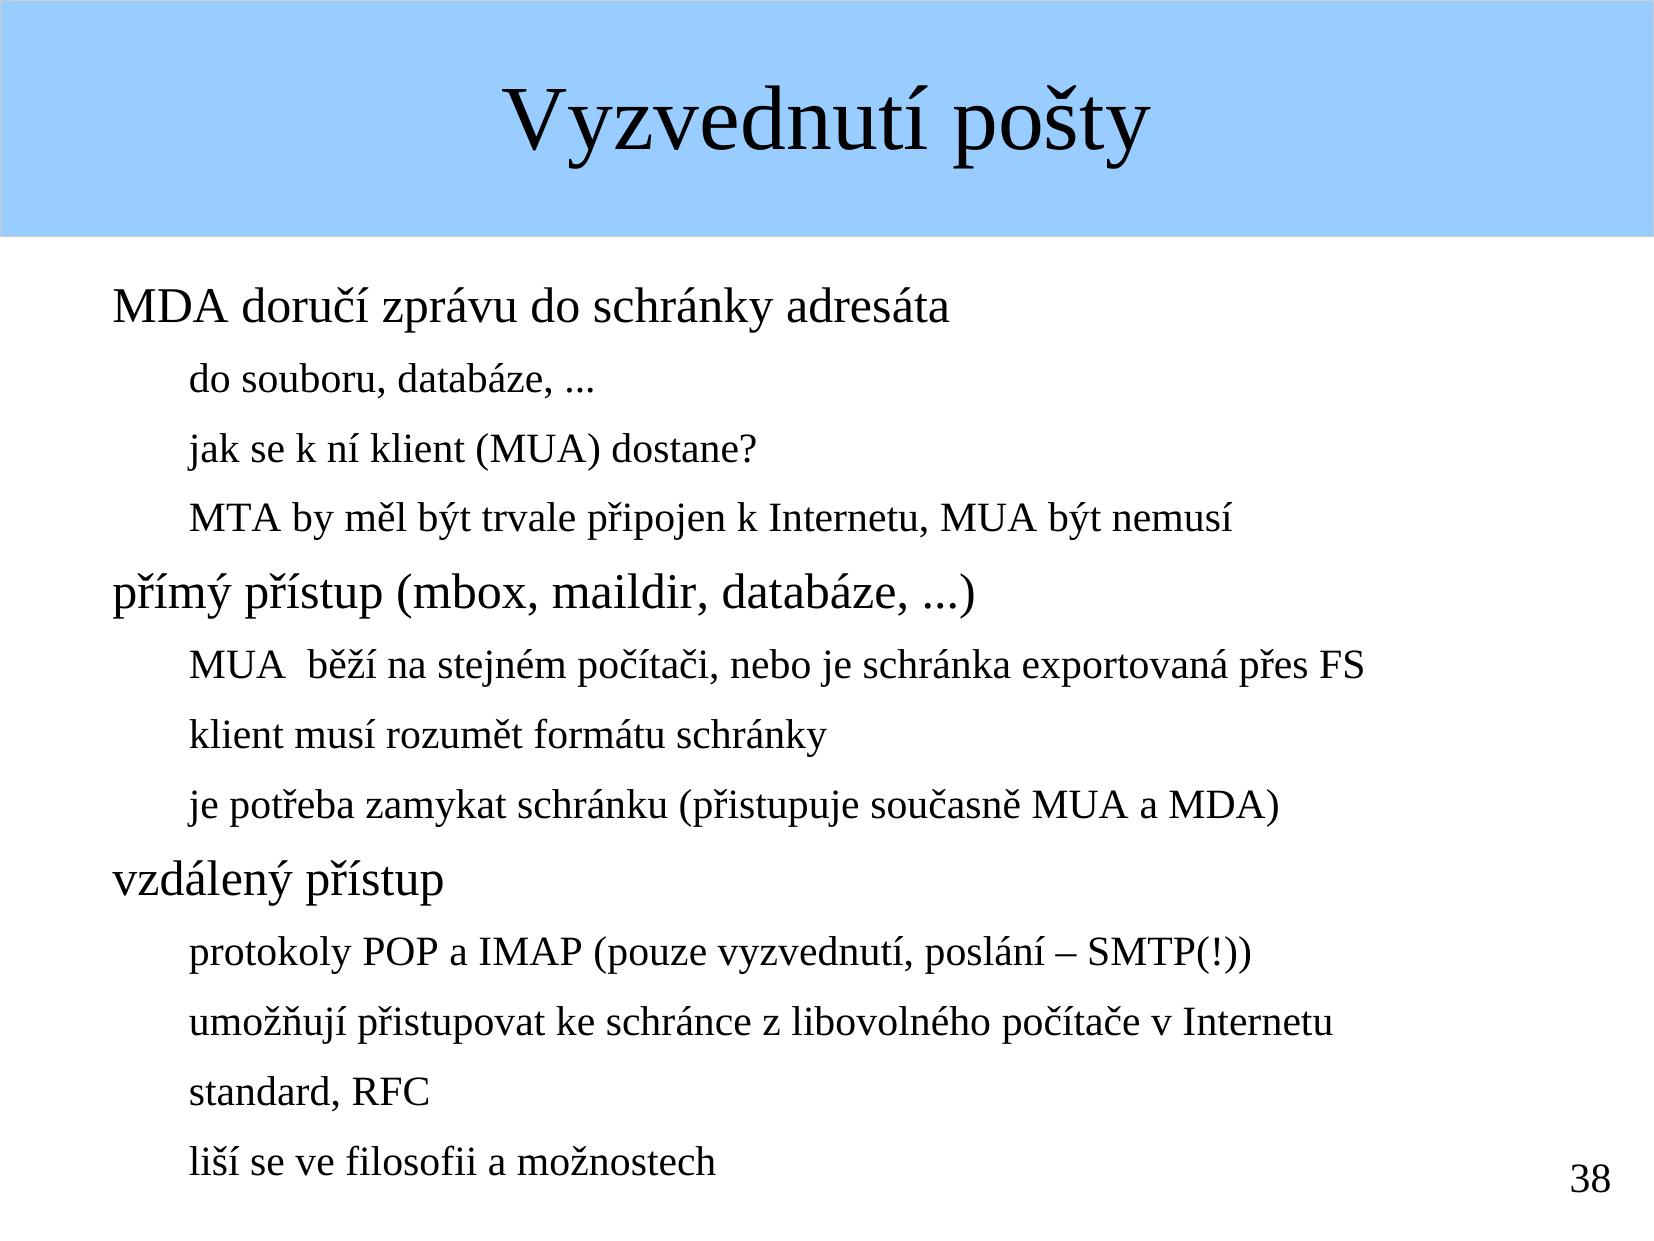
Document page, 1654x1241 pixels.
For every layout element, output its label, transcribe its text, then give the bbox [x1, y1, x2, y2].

list MDA doručí zprávu do schránky adresáta do souboru, databáze, ... jak se k ní klient (MUA) dostane? MTA by měl být trvale připojen k Internetu, MUA být nemusí přímý přístup (mbox, maildir, databáze, ...) MUA běží na stejném počítači, nebo je schránka exportovaná přes FS klient musí rozumět formátu schránky je potřeba zamykat schránku (přistupuje současně MUA a MDA) vzdálený přístup protokoly POP a IMAP (pouze vyzvednutí, poslání – SMTP(!)) umožňují přistupovat ke schránce z libovolného počítače v Internetu standard, RFC liší se ve filosofii a možnostech [94, 277, 1571, 1185]
title Vyzvednutí pošty [0, 0, 1654, 237]
